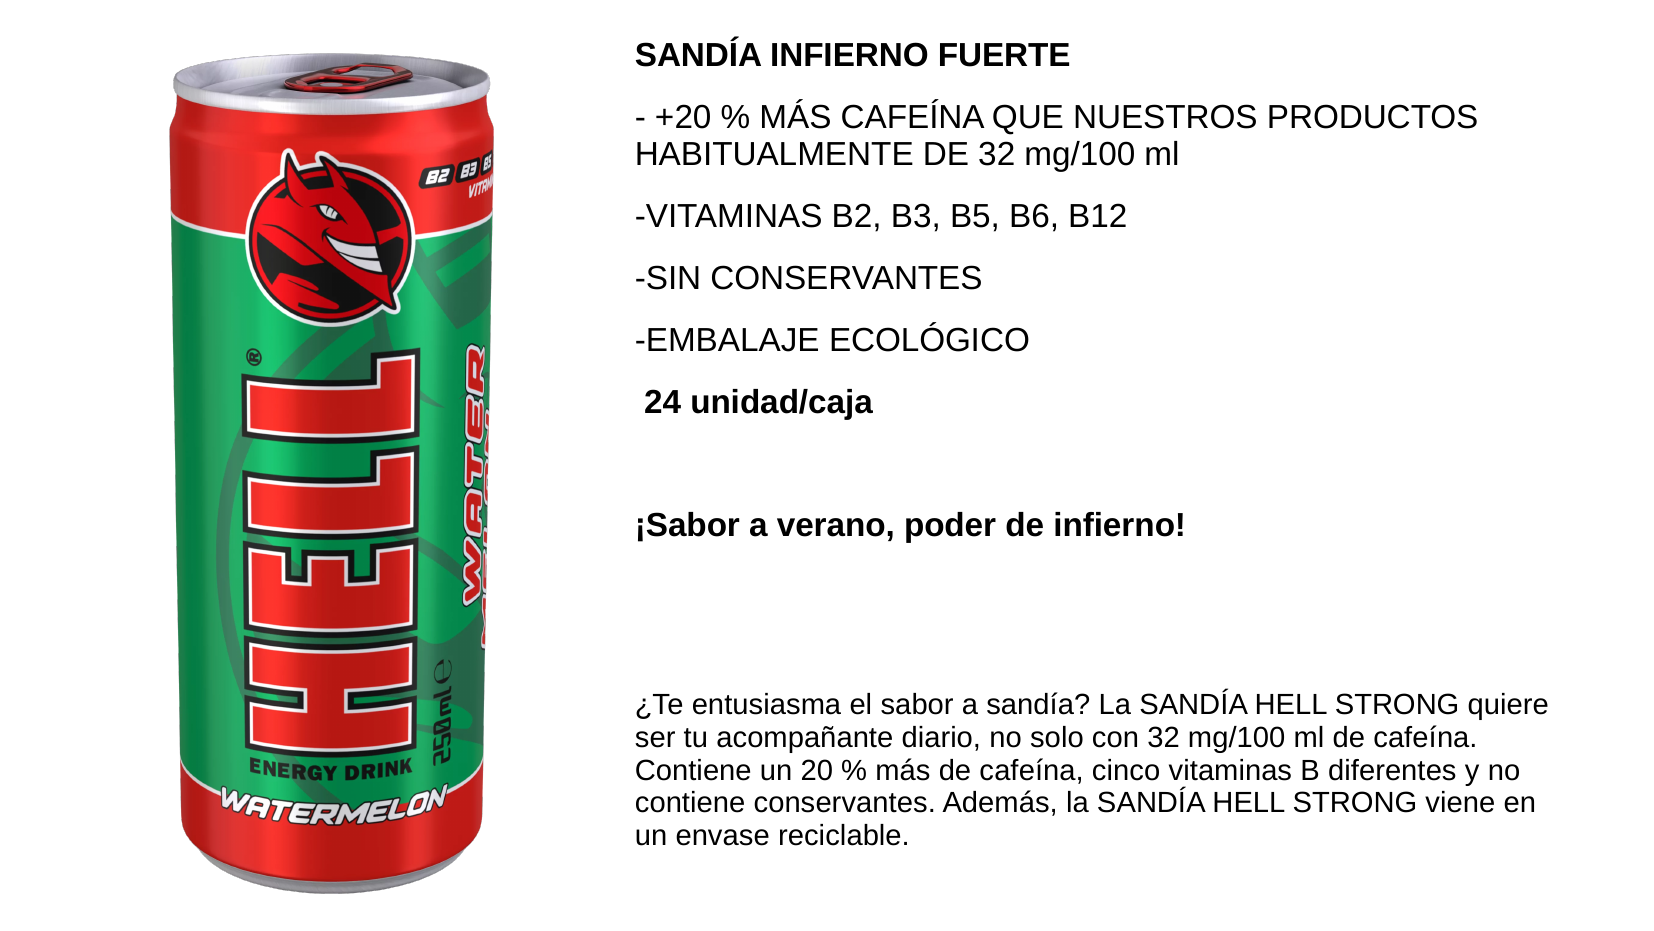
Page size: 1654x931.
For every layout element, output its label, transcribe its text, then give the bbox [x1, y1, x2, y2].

text_box SANDÍA INFIERNO FUERTE - +20 % MÁS CAFEÍNA QUE NUESTROS PRODUCTOS HABITUALMENTE DE 32 mg/100 ml -VITAMINAS B2, B3, B5, B6, B12 -SIN CONSERVANTES -EMBALAJE ECOLÓGICO 24 unidad/caja ¡Sabor a verano, poder de infierno! ¿Te entusiasma el sabor a sandía? La SANDÍA HELL STRONG quiere ser tu acompañante diario, no solo con 32 mg/100 ml de cafeína. Contiene un 20 % más de cafeína, cinco vitaminas B diferentes y no contiene conservantes. Además, la SANDÍA HELL STRONG viene en un envase reciclable. [620, 29, 1565, 917]
picture [89, 0, 574, 928]
